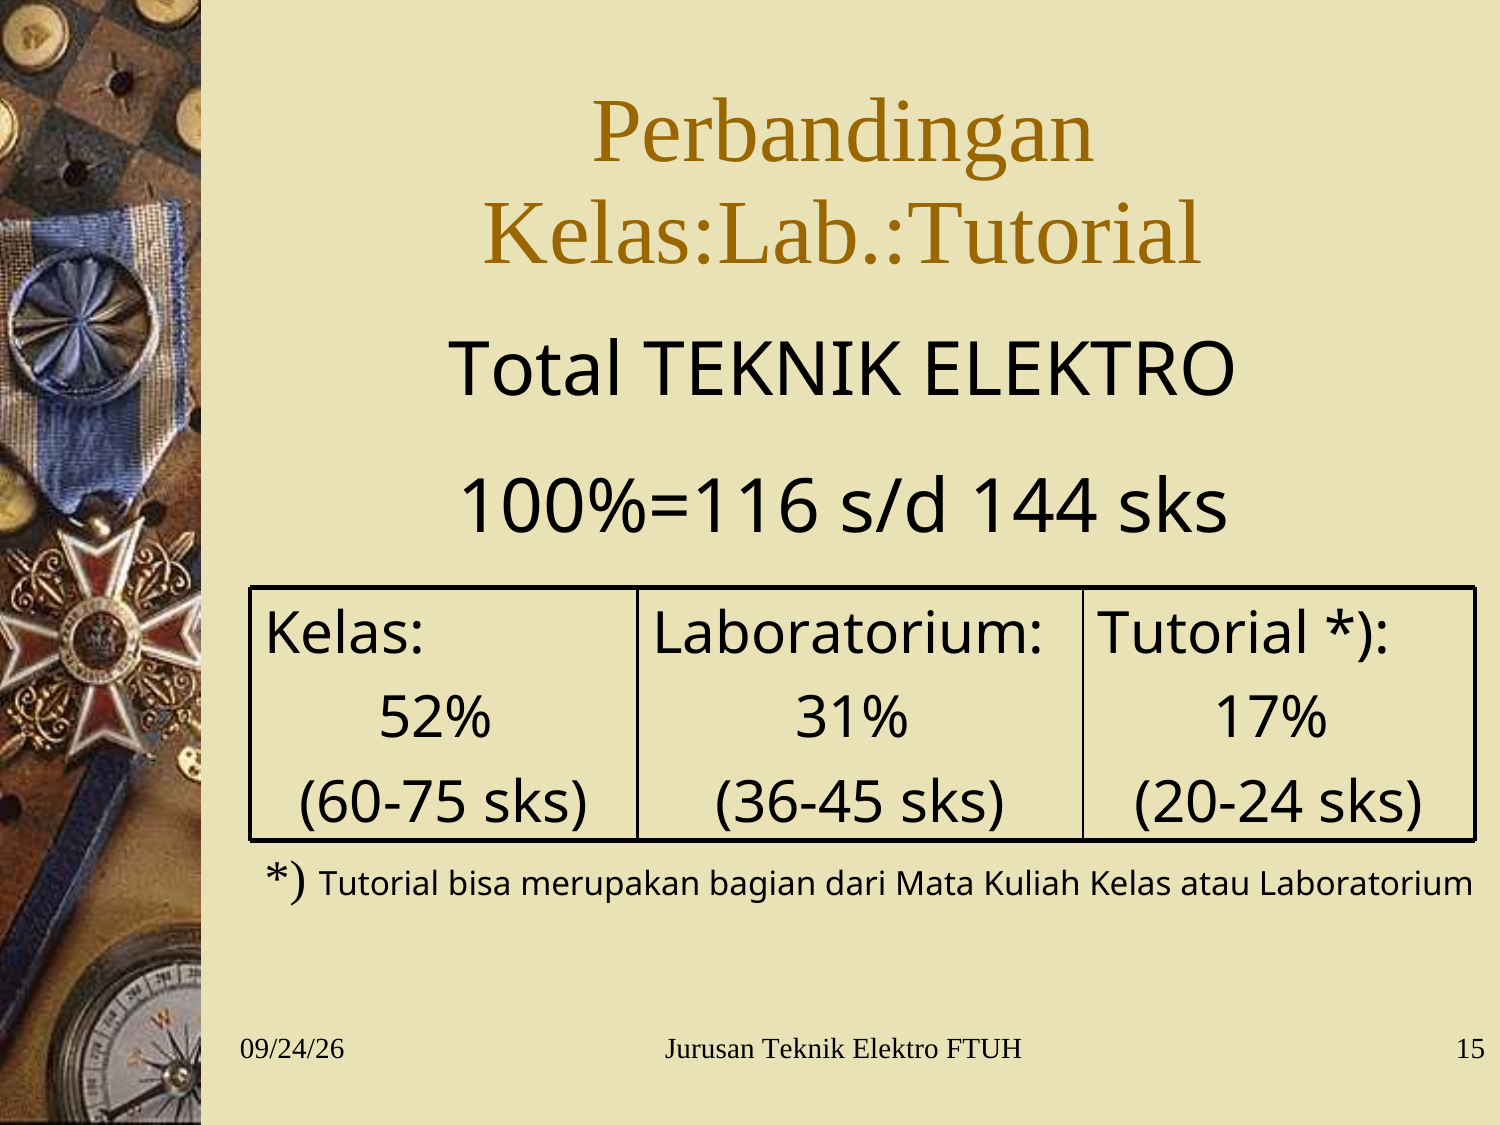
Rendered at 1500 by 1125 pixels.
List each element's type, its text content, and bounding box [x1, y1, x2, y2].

text_box *) Tutorial bisa merupakan bagian dari Mata Kuliah Kelas atau Laboratorium [249, 837, 1500, 913]
text_box Laboratorium: 31% (36-45 sks) [639, 590, 1082, 837]
picture [0, 0, 201, 1125]
text_box Tutorial *): 17% (20-24 sks) [1084, 590, 1473, 837]
title Perbandingan Kelas:Lab.:Tutorial [224, 63, 1463, 299]
text_box Kelas: 52% (60-75 sks) [252, 590, 636, 837]
text_box Total TEKNIK ELEKTRO 100%=116 s/d 144 sks [312, 312, 1375, 555]
